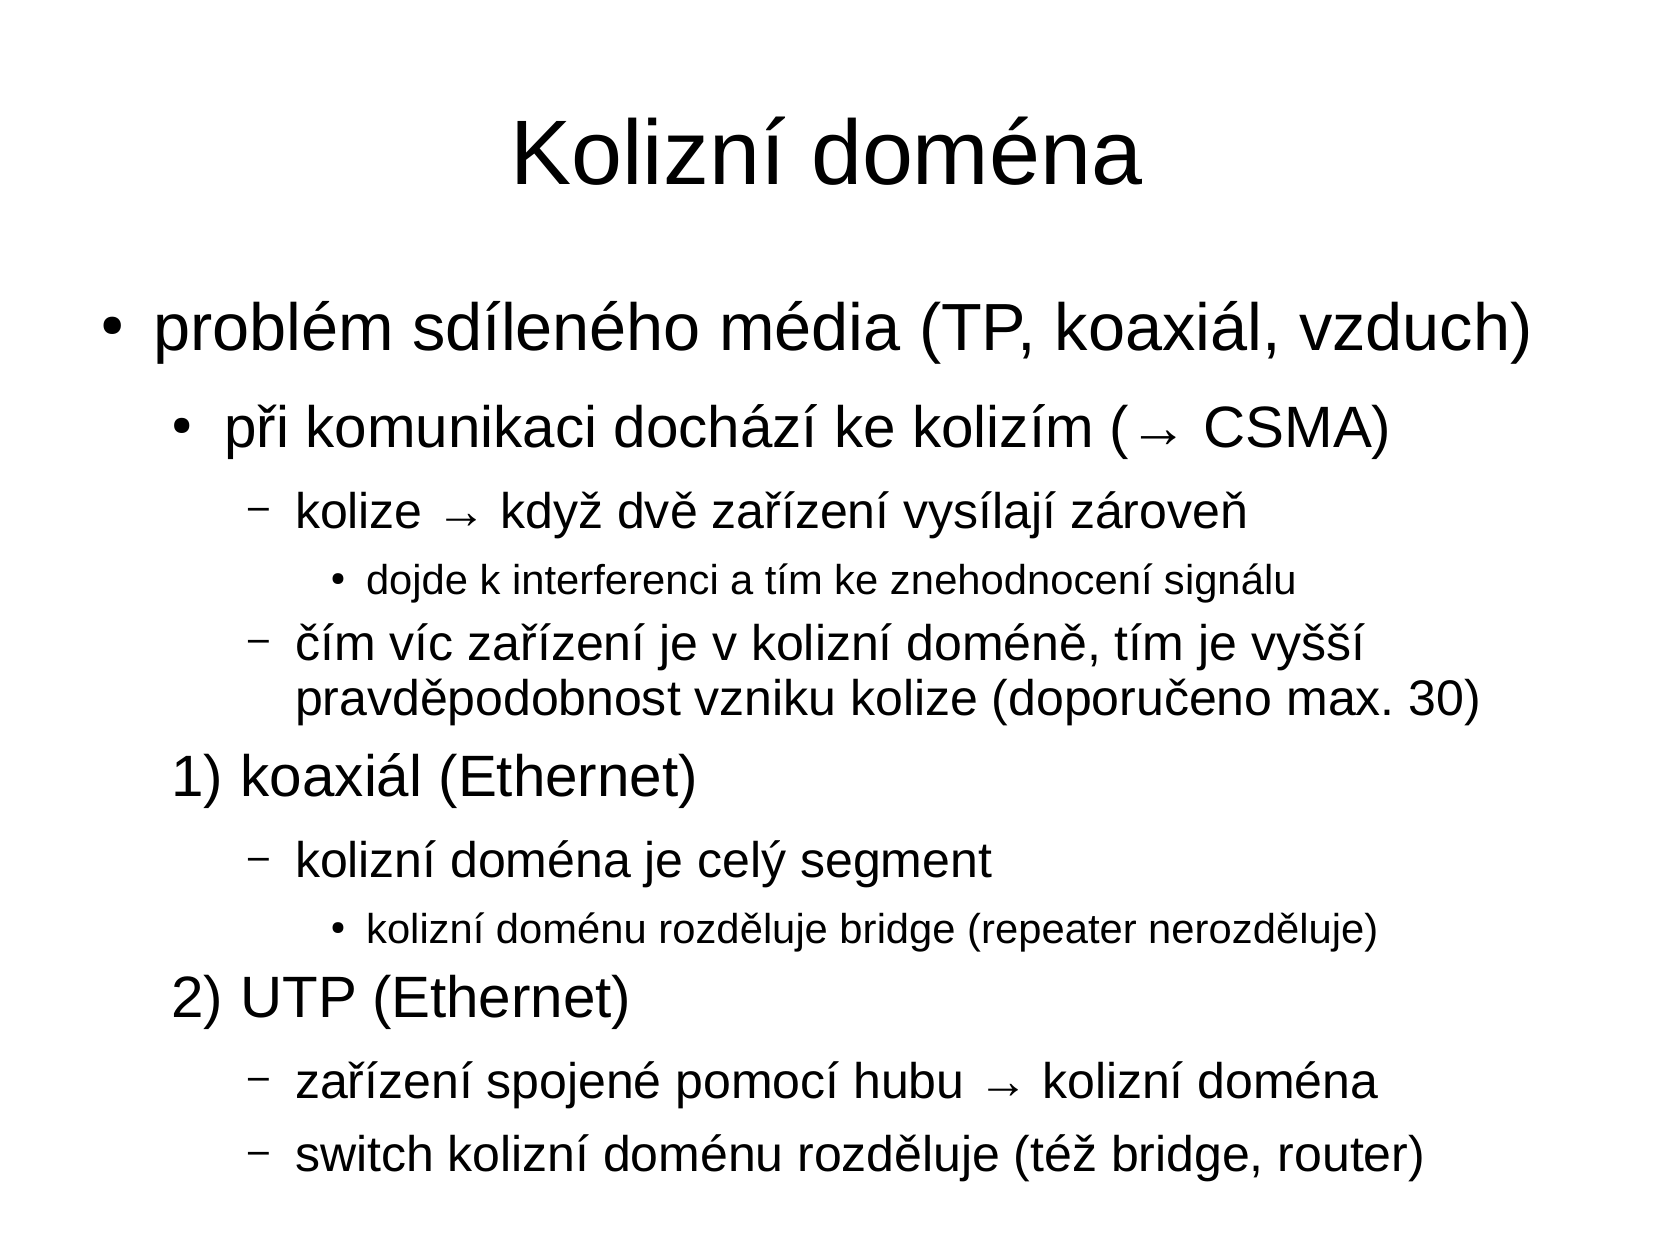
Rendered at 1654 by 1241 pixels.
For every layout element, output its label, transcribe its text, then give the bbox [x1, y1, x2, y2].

title Kolizní doména [82, 49, 1571, 257]
list problém sdíleného média (TP, koaxiál, vzduch) při komunikaci dochází ke kolizím (→ CSMA) kolize → když dvě zařízení vysílají zároveň dojde k interferenci a tím ke znehodnocení signálu čím víc zařízení je v kolizní doméně, tím je vyšší pravděpodobnost vzniku kolize (doporučeno max. 30) koaxiál (Ethernet) kolizní doména je celý segment kolizní doménu rozděluje bridge (repeater nerozděluje) UTP (Ethernet) zařízení spojené pomocí hubu → kolizní doména switch kolizní doménu rozděluje (též bridge, router) [82, 290, 1571, 1183]
